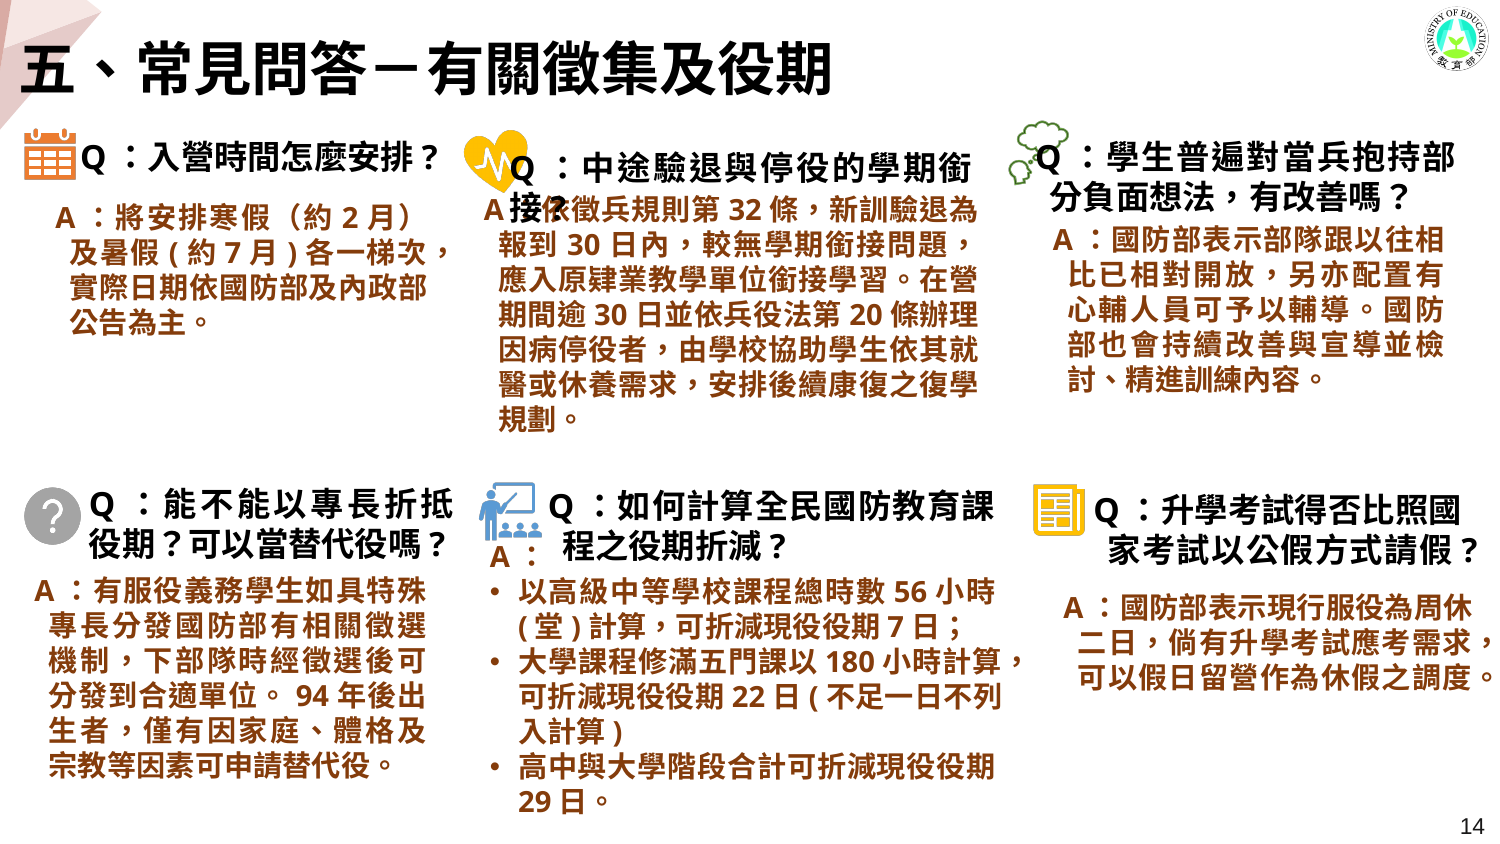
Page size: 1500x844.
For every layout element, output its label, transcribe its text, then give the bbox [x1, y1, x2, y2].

text_box A：國防部表示現行服役為周休二日，倘有升學考試應考需求，可以假日留營作為休假之調度。 [1048, 581, 1488, 702]
text_box Q：學生普遍對當兵抱持部分負面想法，有改善嗎？ [1020, 128, 1471, 224]
text_box A：依徵兵規則第32條，新訓驗退為報到30日內，較無學期銜接問題，應入原肄業教學單位銜接學習。在營期間逾30日並依兵役法第20條辦理因病停役者，由學校協助學生依其就醫或休養需求，安排後續康復之復學規劃。 [469, 183, 994, 444]
text_box A： 以高級中等學校課程總時數56小時(堂)計算，可折減現役役期7日； 大學課程修滿五門課以180小時計算，可折減現役役期22日(不足一日不列入計算) 高中與大學階段合計可折減現役役期29日。 [475, 531, 1018, 826]
text_box A：國防部表示部隊跟以往相比已相對開放，另亦配置有心輔人員可予以輔導。國防部也會持續改善與宣導並檢討、精進訓練內容。 [1038, 224, 1460, 404]
text_box Q：入營時間怎麼安排? [86, 128, 430, 184]
picture [14, 118, 86, 190]
text_box Q：能不能以專長折抵役期？可以當替代役嗎? [74, 475, 469, 571]
picture [17, 480, 88, 552]
picture [1023, 474, 1095, 546]
picture [445, 110, 539, 216]
text_box [0, 0, 102, 130]
text_box Q：中途驗退與停役的學期銜接? [494, 139, 988, 235]
picture [999, 114, 1072, 188]
text_box Q：升學考試得否比照國家考試以公假方式請假? [1078, 482, 1477, 577]
title 五、常見問答－有關徵集及役期 [3, 22, 1474, 120]
text_box A：將安排寒假（約2月）及暑假(約7月)各一梯次，實際日期依國防部及內政部公告為主。 [40, 192, 443, 348]
picture [475, 475, 546, 547]
picture [1429, 6, 1489, 66]
text_box A：有服役義務學生如具特殊專長分發國防部有相關徵選機制，下部隊時經徵選後可分發到合適單位。94年後出生者，僅有因家庭、體格及宗教等因素可申請替代役。 [19, 564, 442, 790]
text_box Q：如何計算全民國防教育課程之役期折減? [533, 478, 1010, 573]
